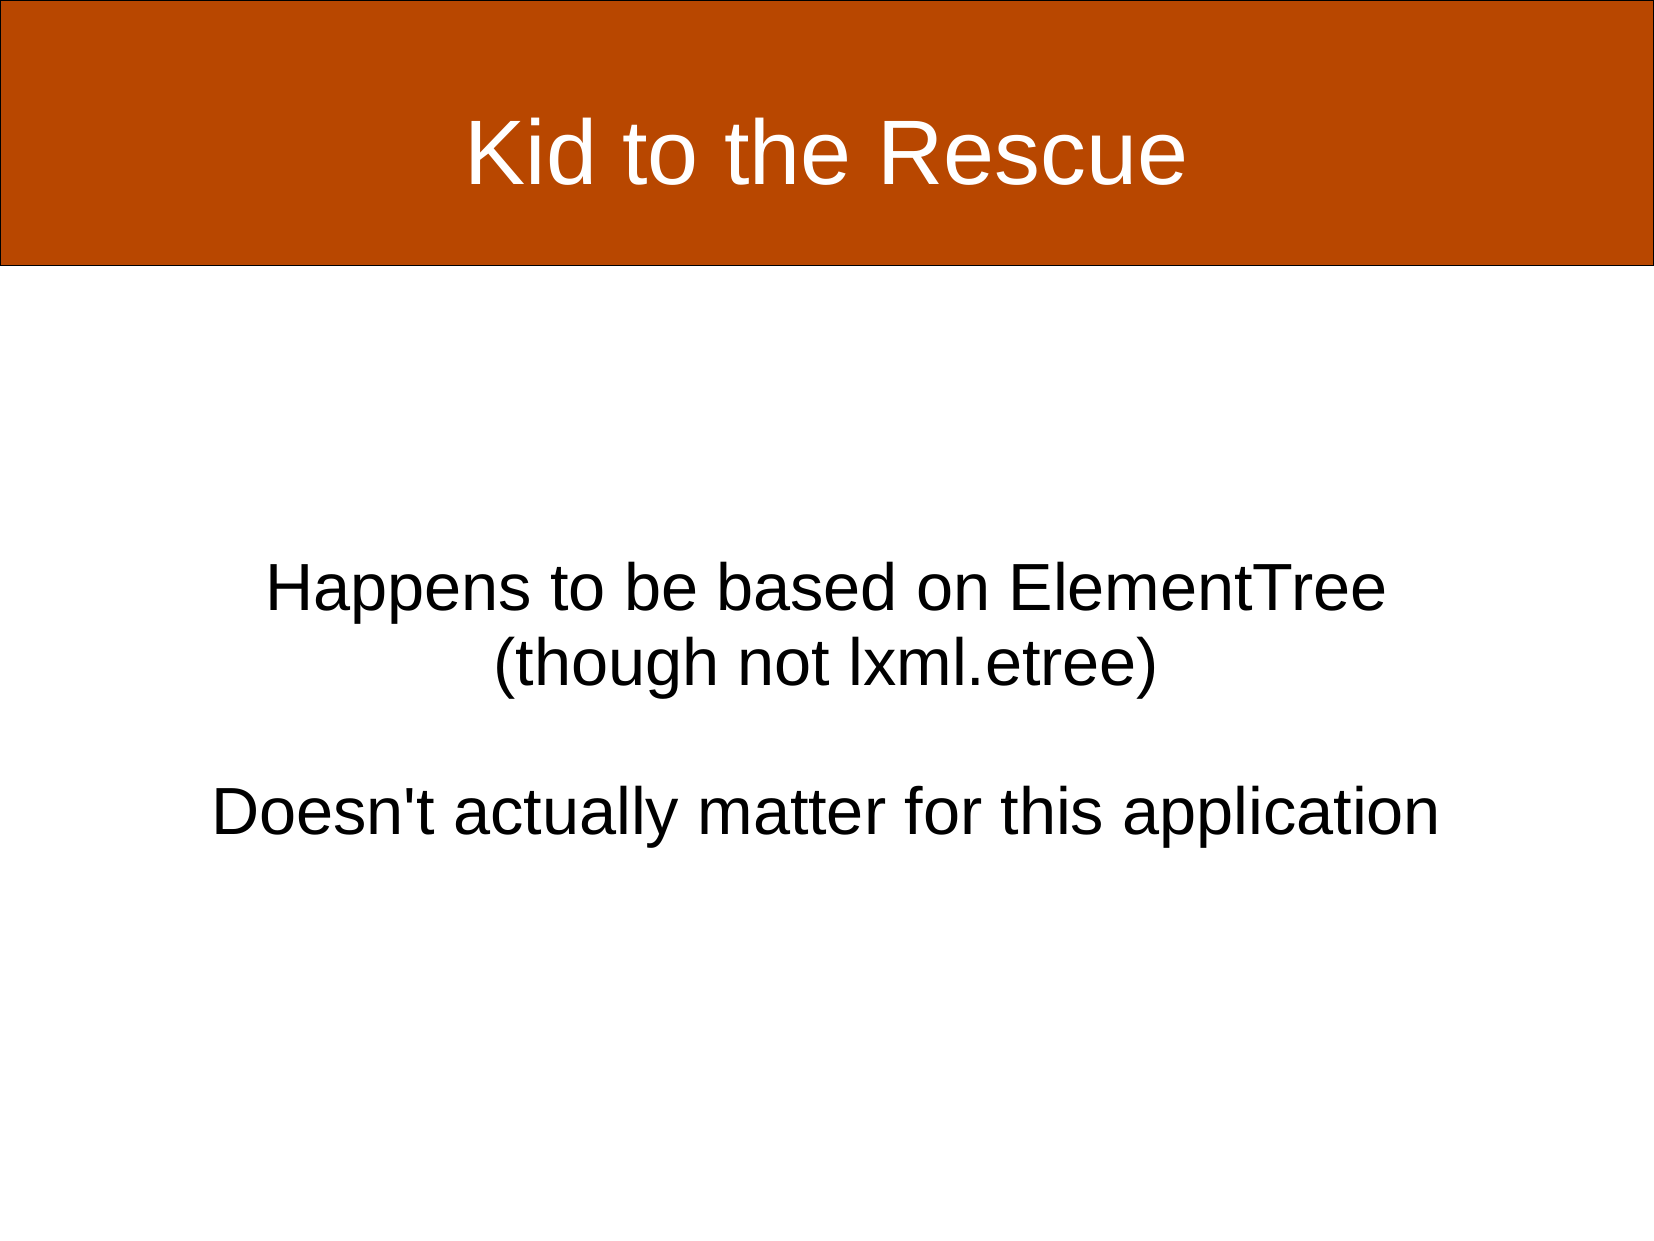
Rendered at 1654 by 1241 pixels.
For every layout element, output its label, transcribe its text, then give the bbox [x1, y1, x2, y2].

title Kid to the Rescue [82, 56, 1571, 250]
subtitle Happens to be based on ElementTree (though not lxml.etree) Doesn't actually matter for this application [82, 297, 1571, 1102]
